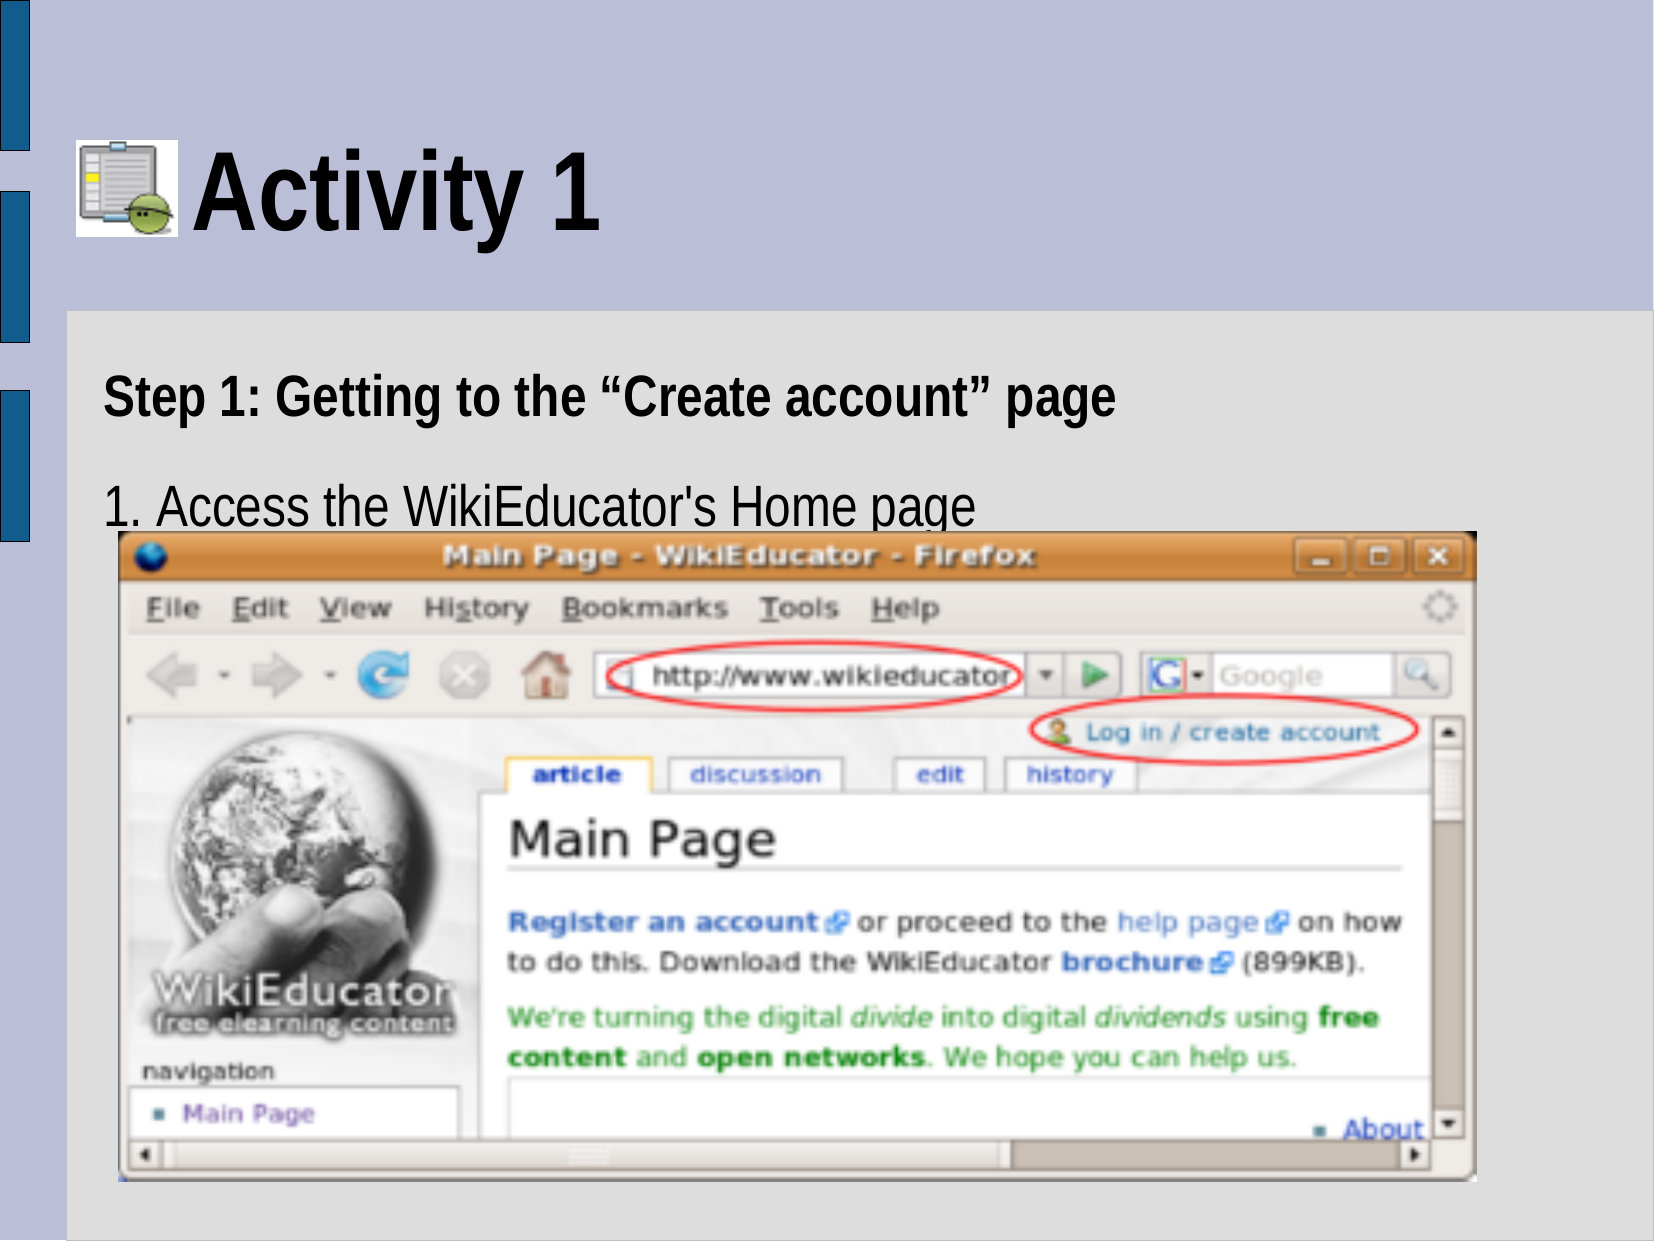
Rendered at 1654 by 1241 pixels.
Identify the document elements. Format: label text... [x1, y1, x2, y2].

text_box Activity 1 [177, 118, 621, 262]
text_box Step 1: Getting to the “Create account” page 1. Access the WikiEducator's Home page [88, 354, 1654, 1211]
picture [118, 531, 1477, 1182]
picture [76, 140, 177, 237]
